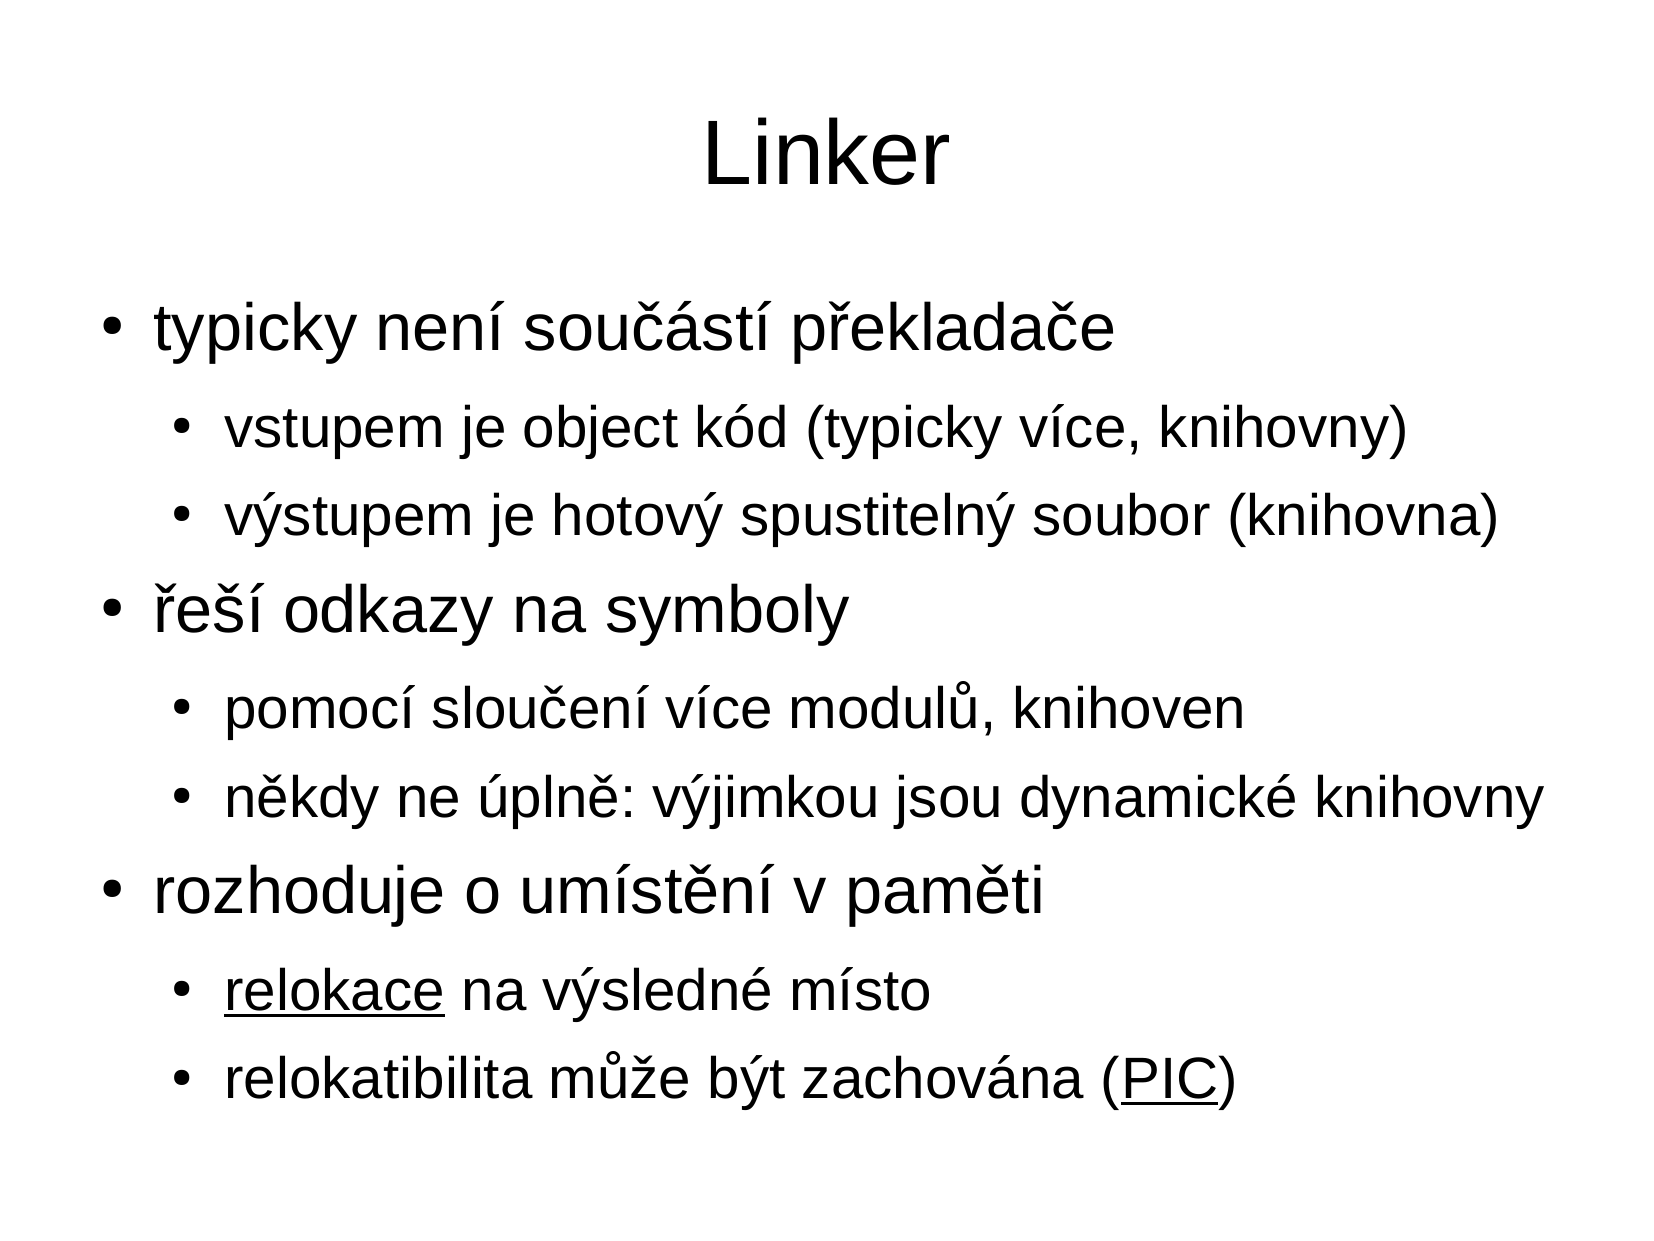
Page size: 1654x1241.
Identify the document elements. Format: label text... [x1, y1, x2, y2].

list typicky není součástí překladače vstupem je object kód (typicky více, knihovny) výstupem je hotový spustitelný soubor (knihovna) řeší odkazy na symboly pomocí sloučení více modulů, knihoven někdy ne úplně: výjimkou jsou dynamické knihovny rozhoduje o umístění v paměti relokace na výsledné místo relokatibilita může být zachována (PIC) [82, 290, 1571, 1110]
title Linker [82, 56, 1571, 250]
